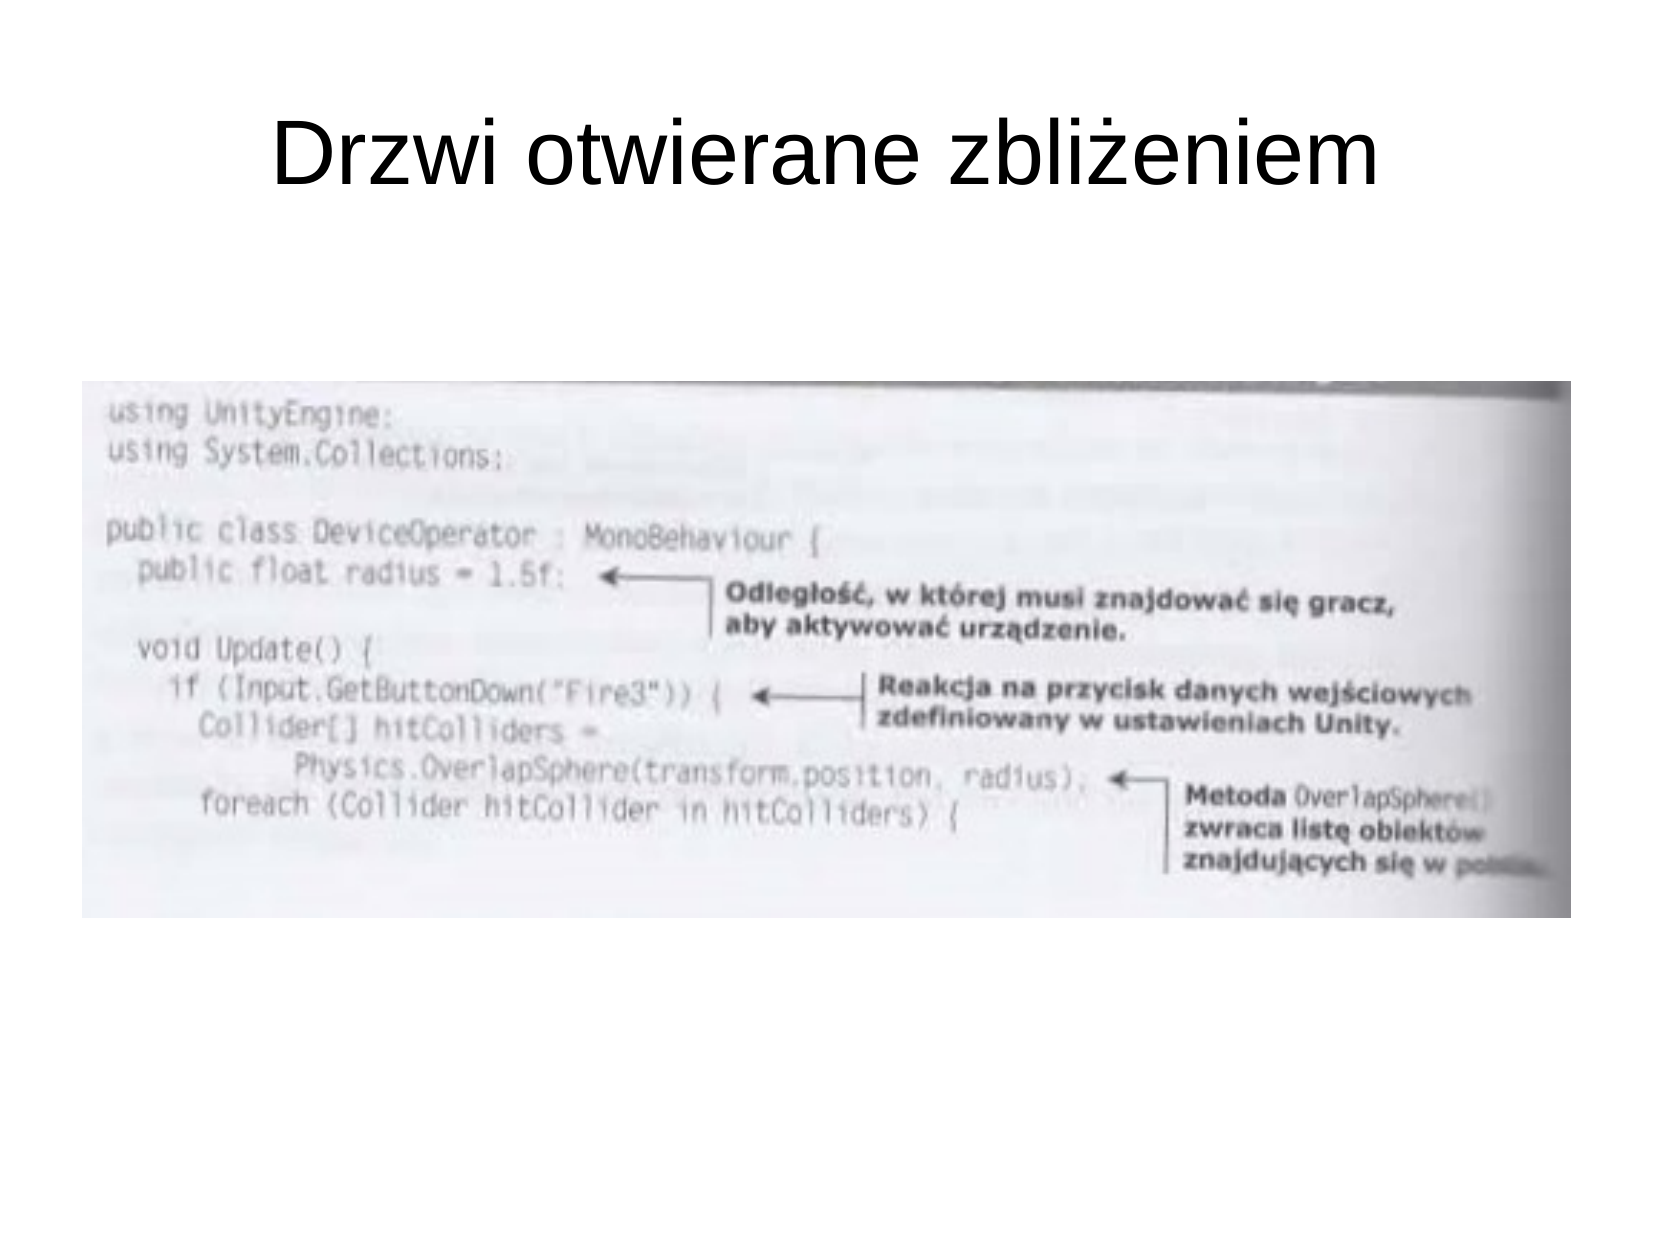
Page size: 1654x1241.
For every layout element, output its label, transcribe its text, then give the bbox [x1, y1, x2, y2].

title Drzwi otwierane zbliżeniem [82, 49, 1571, 257]
picture [82, 381, 1571, 918]
